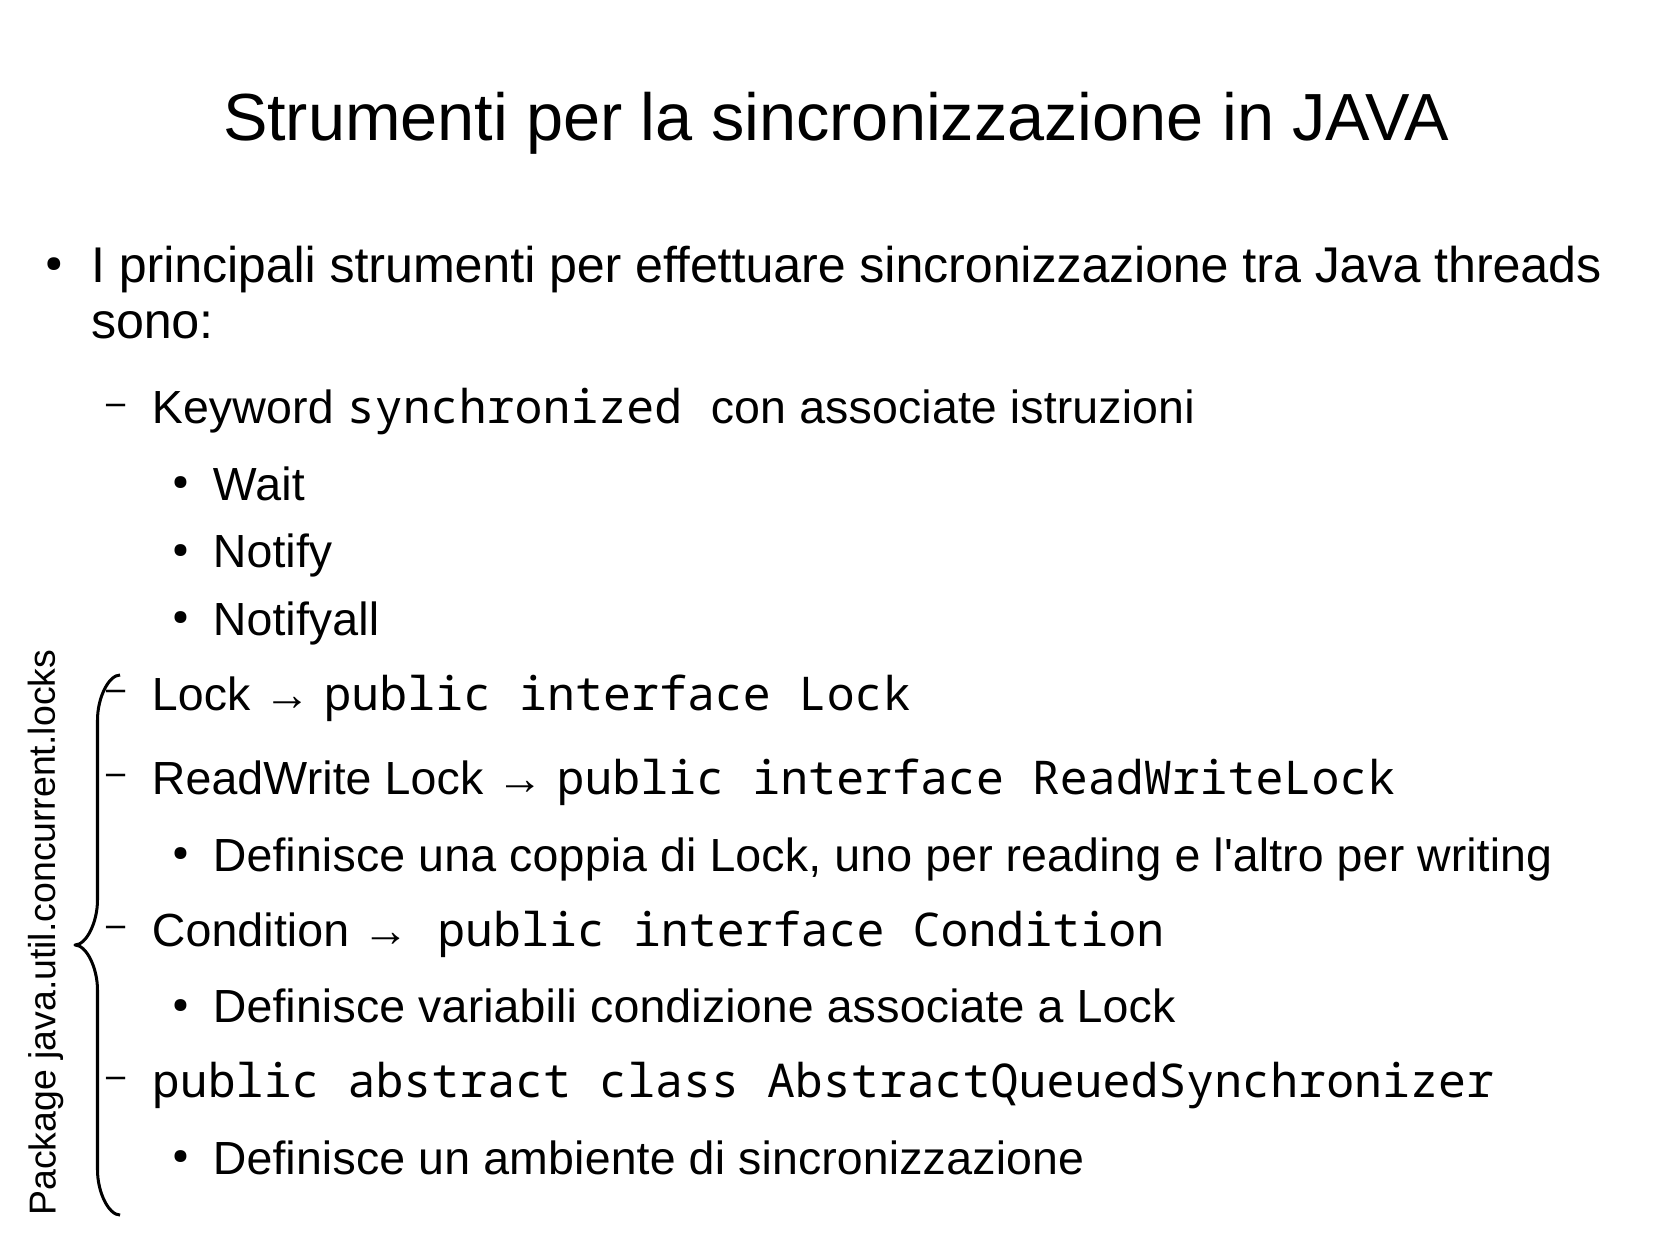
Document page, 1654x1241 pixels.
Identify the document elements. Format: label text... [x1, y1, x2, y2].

title Strumenti per la sincronizzazione in JAVA [30, 13, 1621, 222]
text_box Package java.util.concurrent.locks [12, 629, 72, 1231]
list I principali strumenti per effettuare sincronizzazione tra Java threads sono: Keyword synchronized con associate istruzioni Wait Notify Notifyall Lock → public interface Lock ReadWrite Lock → public interface ReadWriteLock Definisce una coppia di Lock, uno per reading e l'altro per writing Condition → public interface Condition Definisce variabili condizione associate a Lock public abstract class AbstractQueuedSynchronizer Definisce un ambiente di sincronizzazione [30, 237, 1654, 1188]
